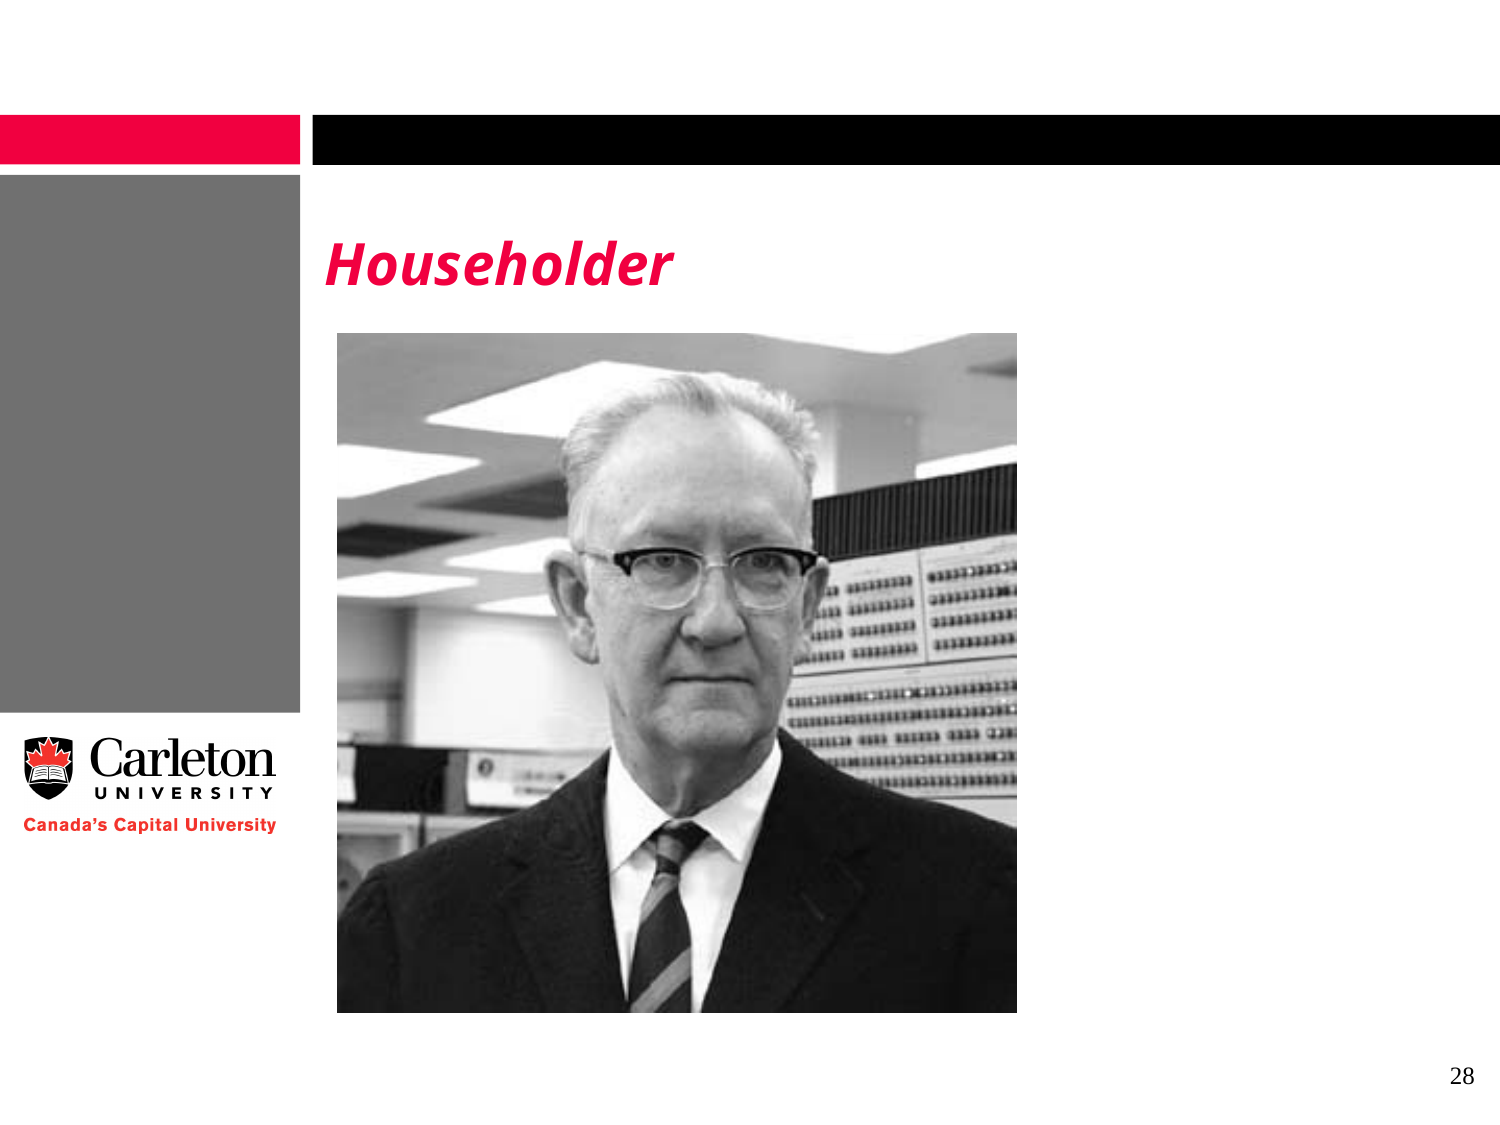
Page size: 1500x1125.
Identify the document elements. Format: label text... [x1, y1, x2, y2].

picture [337, 333, 1017, 1013]
picture [24, 737, 276, 834]
title Householder [324, 194, 1450, 331]
